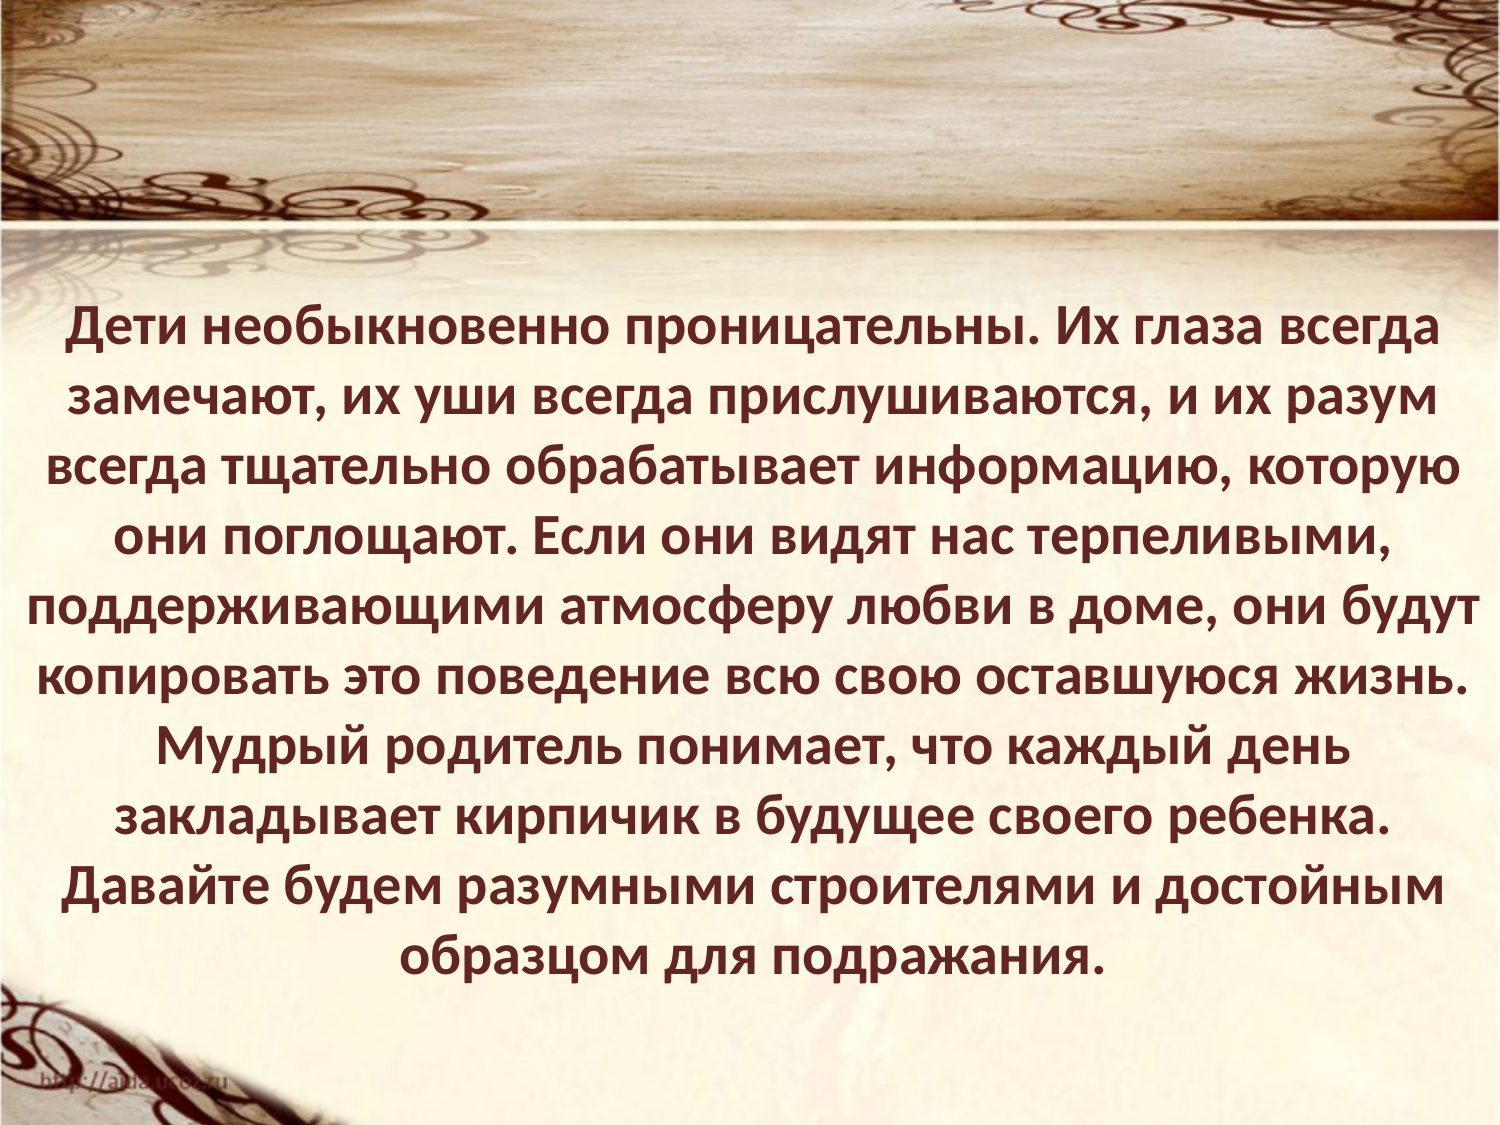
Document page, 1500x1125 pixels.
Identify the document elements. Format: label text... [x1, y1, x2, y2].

text_box Дети необыкновенно проницательны. Их глаза всегда замечают, их уши всегда прислушиваются, и их разум всегда тщательно обрабатывает информацию, которую они поглощают. Если они видят нас терпеливыми, поддерживающими атмосферу любви в доме, они будут копировать это поведение всю свою оставшуюся жизнь. Мудрый родитель понимает, что каждый день закладывает кирпичик в будущее своего ребенка. Давайте будем разумными строителями и достойным образцом для подражания. [3, 278, 1500, 994]
picture [0, 0, 1500, 1125]
